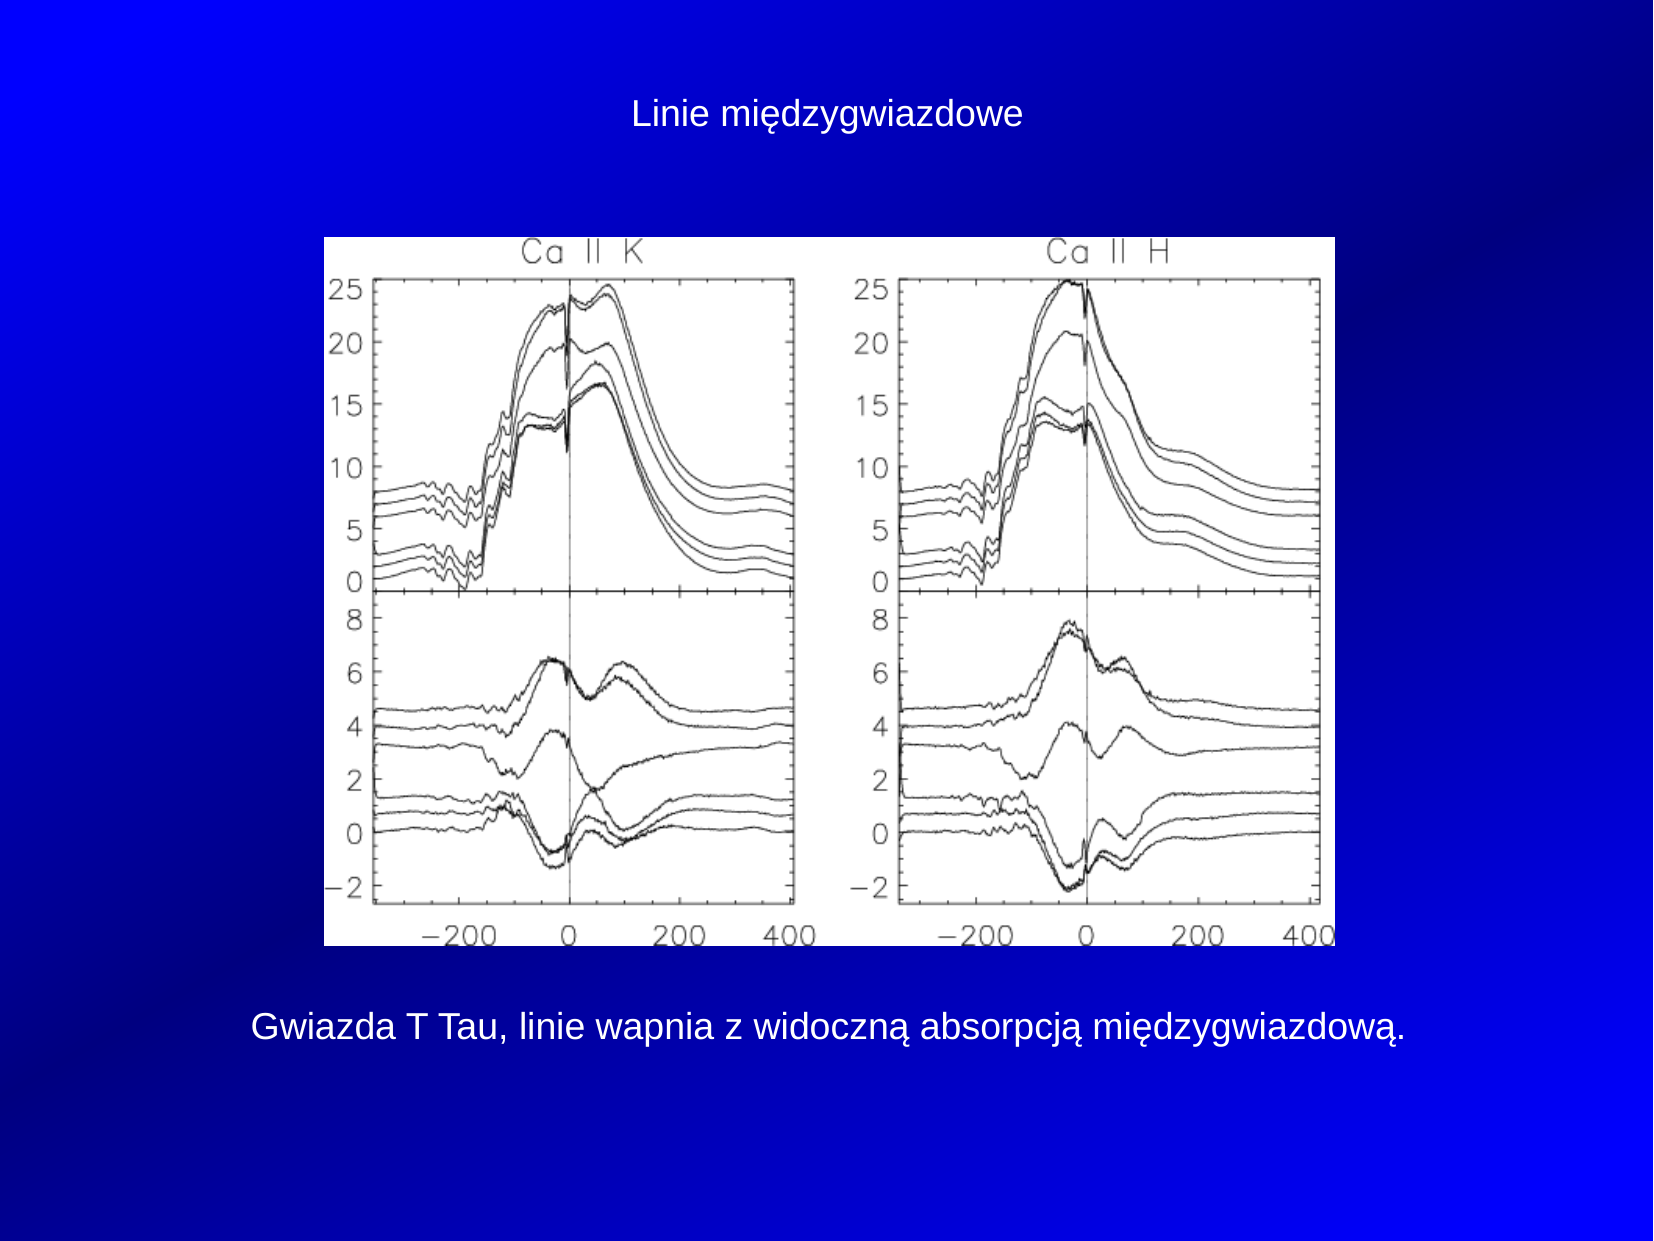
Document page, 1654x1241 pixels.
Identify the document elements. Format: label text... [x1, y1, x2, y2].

text_box Linie międzygwiazdowe [616, 84, 1039, 142]
picture [324, 237, 1335, 946]
text_box Gwiazda T Tau, linie wapnia z widoczną absorpcją międzygwiazdową. [235, 998, 1422, 1056]
